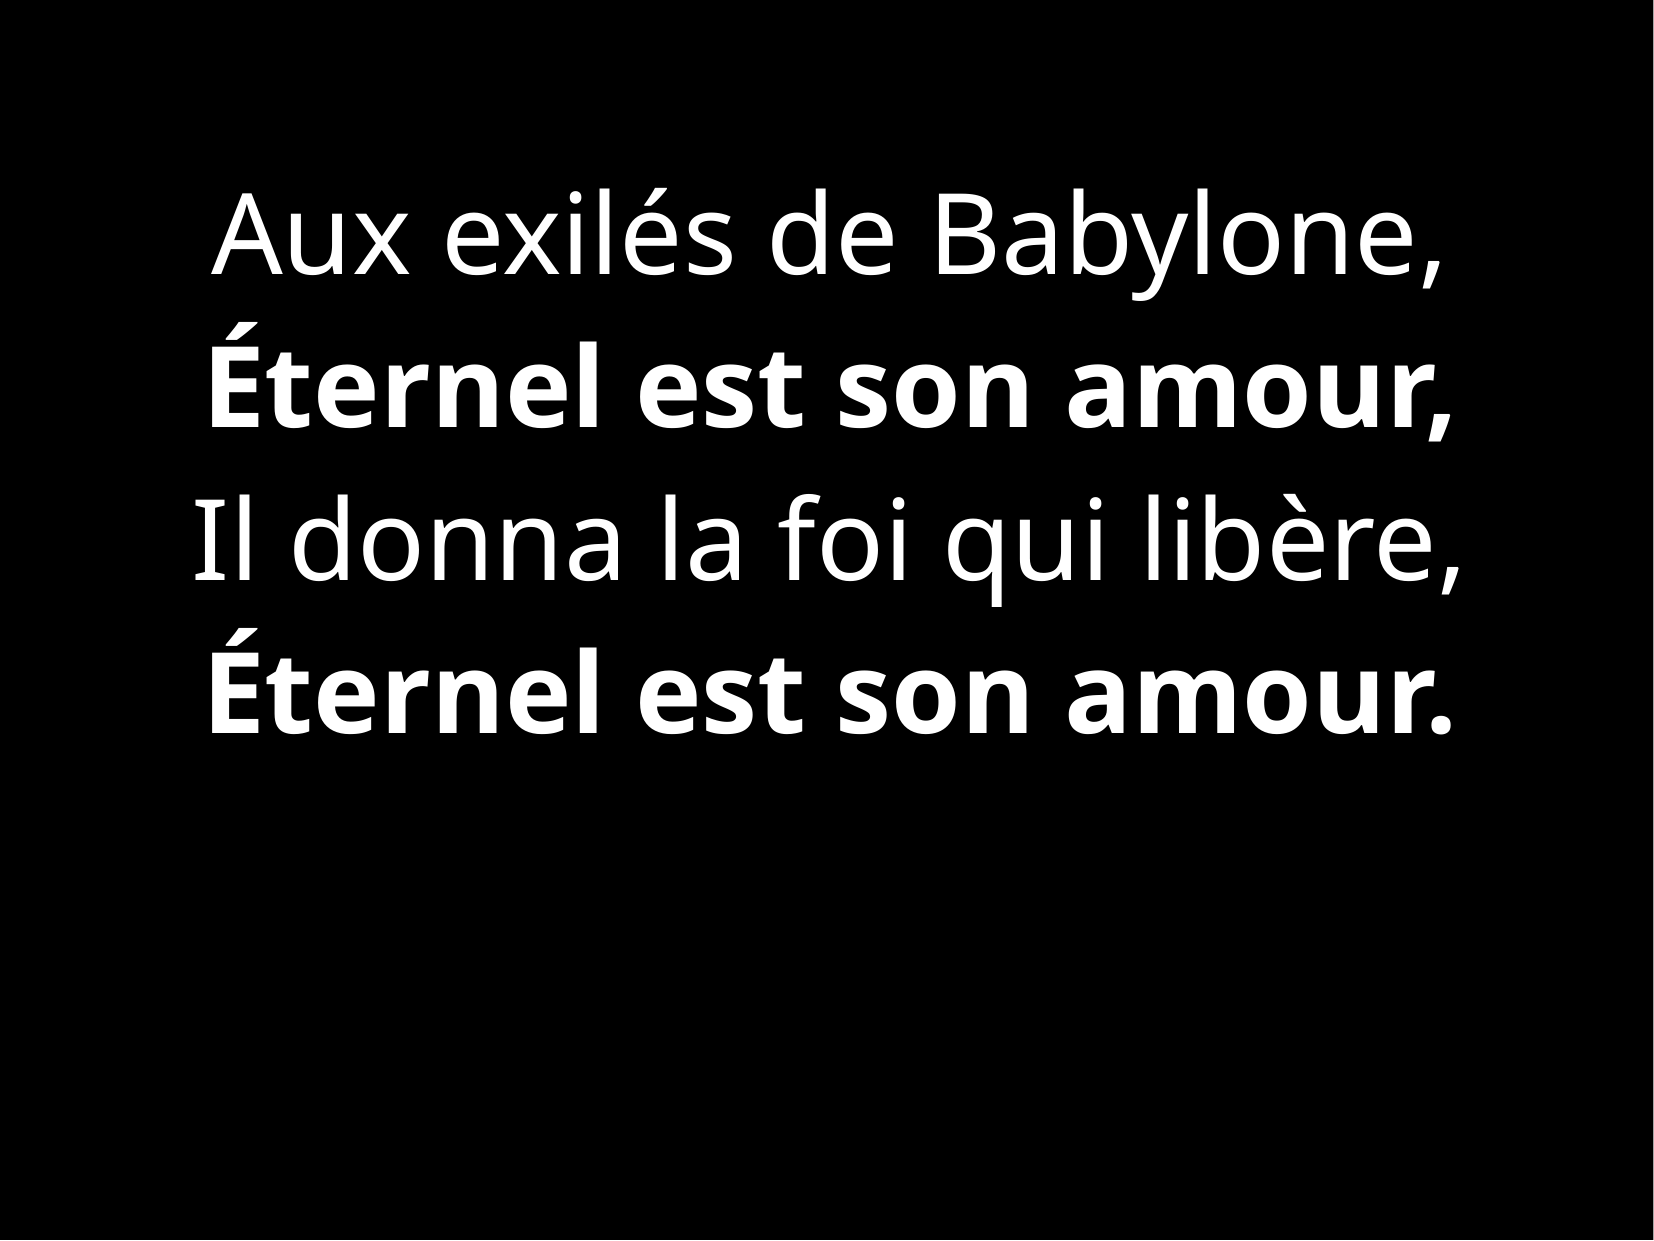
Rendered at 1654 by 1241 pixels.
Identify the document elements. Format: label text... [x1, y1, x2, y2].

subtitle Aux exilés de Babylone, Éternel est son amour, Il donna la foi qui libère, Éternel est son amour. [21, 0, 1640, 1241]
